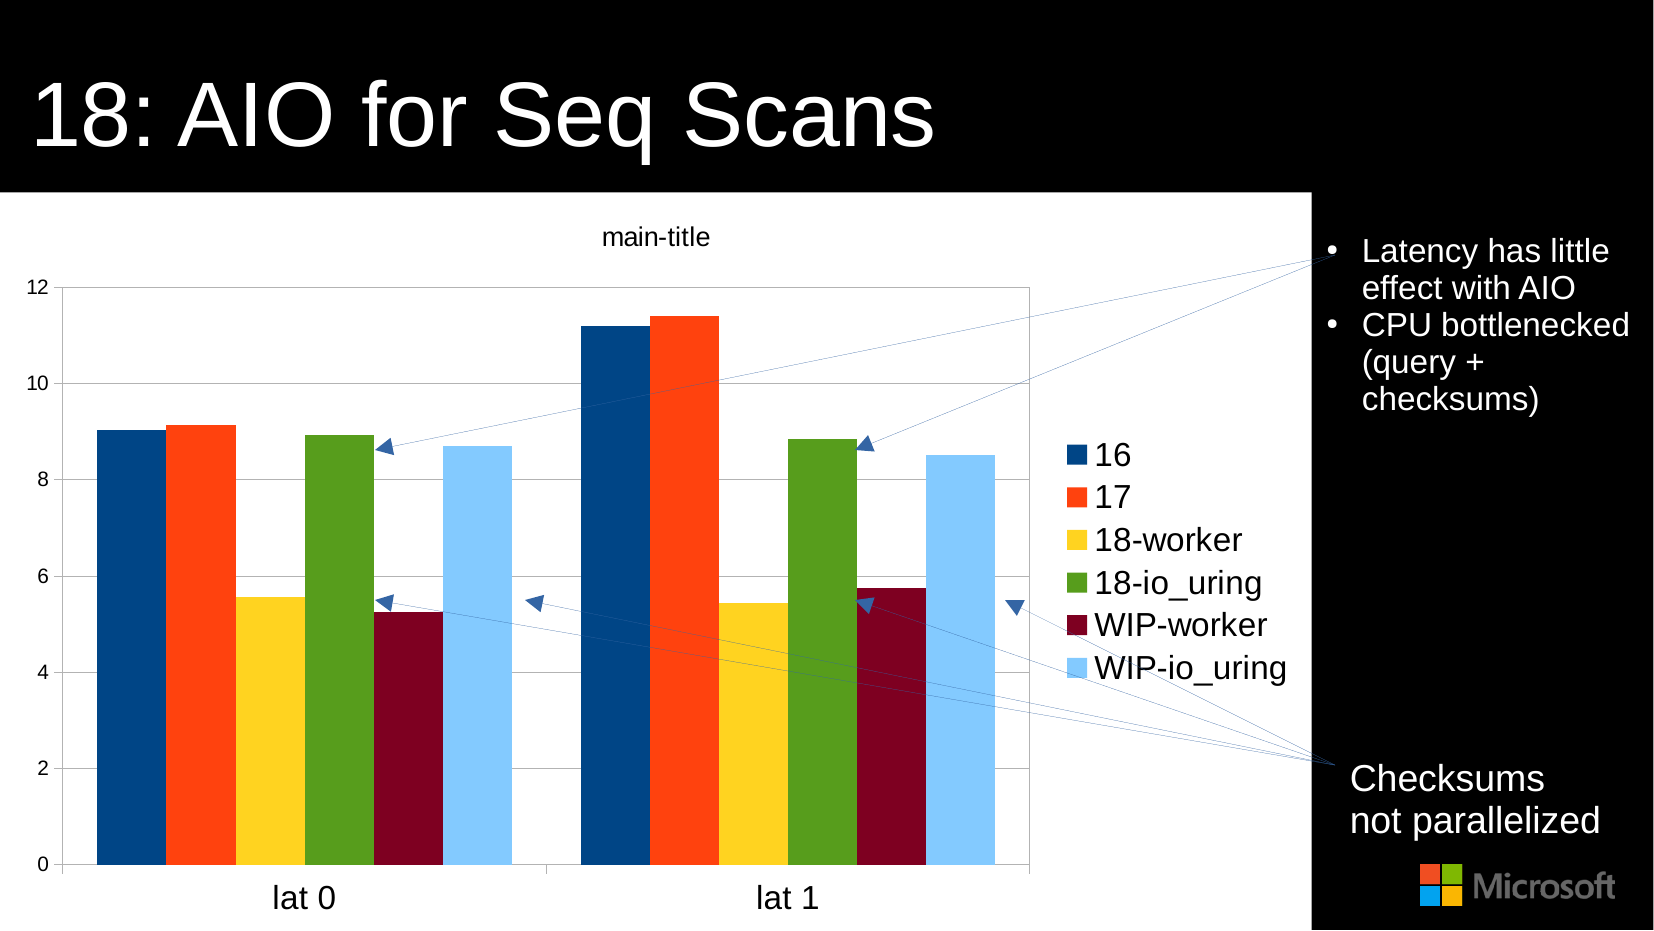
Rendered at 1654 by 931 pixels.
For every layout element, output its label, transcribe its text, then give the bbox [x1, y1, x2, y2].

text_box Latency has little effect with AIO CPU bottlenecked (query + checksums) [1311, 225, 1654, 660]
title 18: AIO for Seq Scans [30, 37, 1621, 193]
text_box Checksums not parallelized [1335, 750, 1621, 849]
chart [0, 192, 1312, 931]
picture [1420, 864, 1615, 906]
